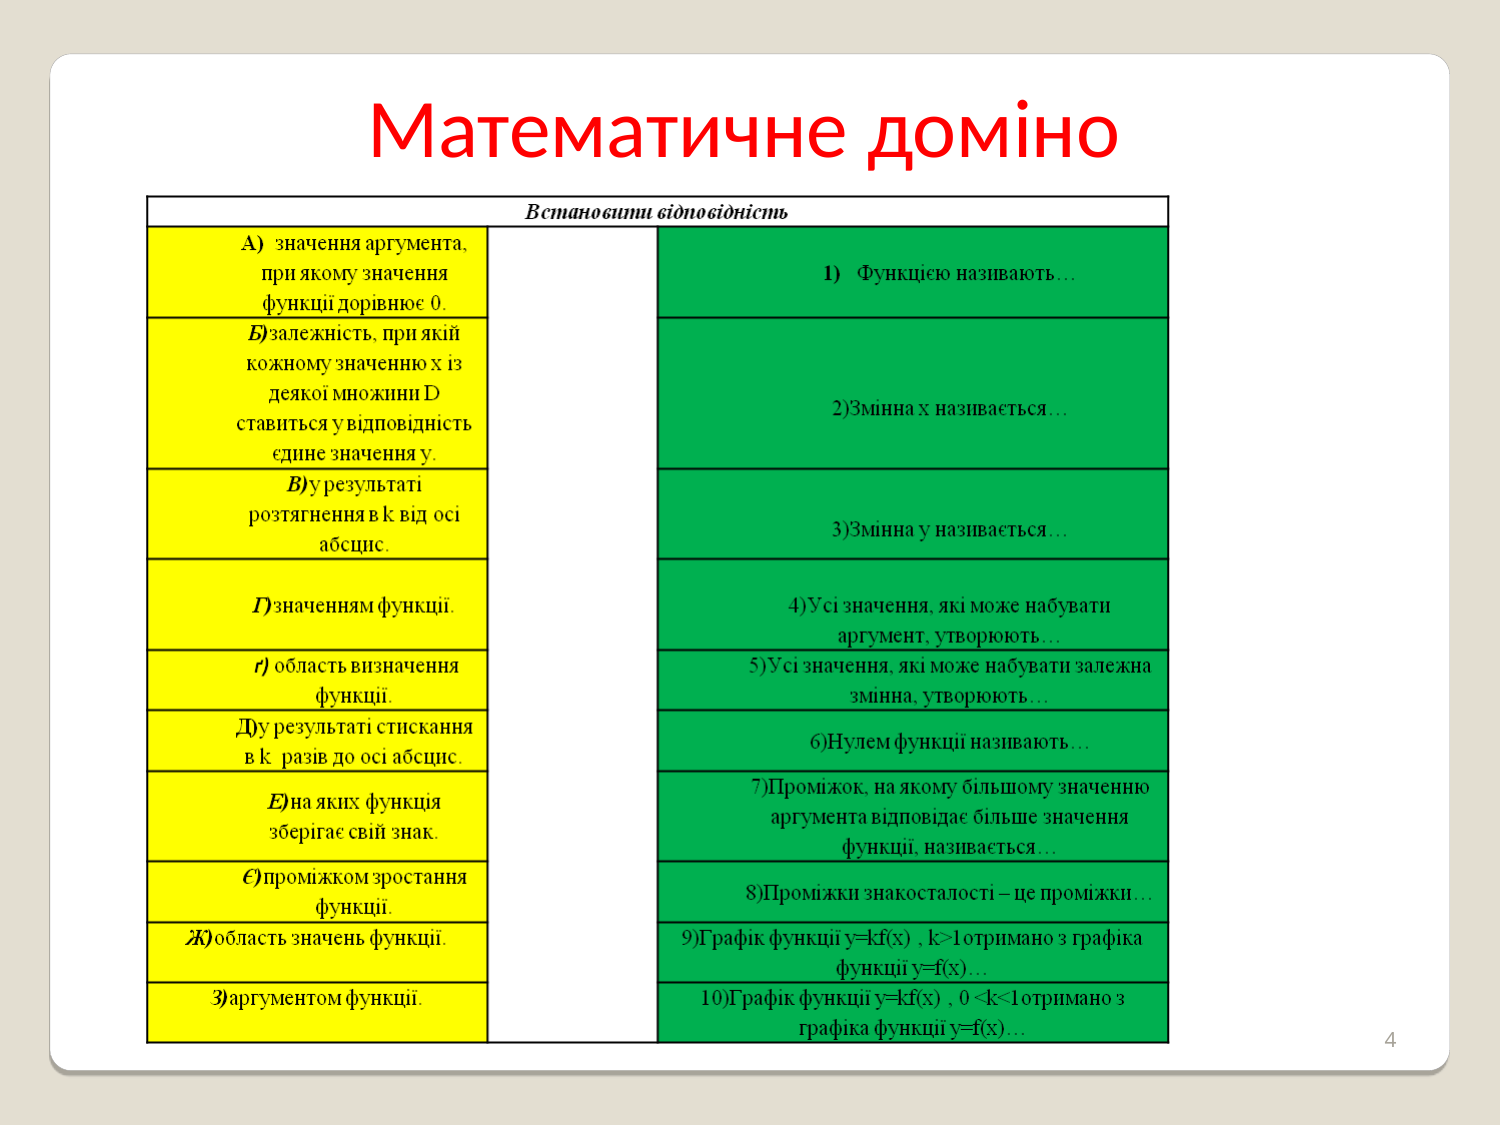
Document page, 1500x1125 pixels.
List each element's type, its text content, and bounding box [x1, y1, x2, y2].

text_box Математичне доміно [171, 66, 1317, 183]
text_box [1369, 1002, 1445, 1063]
picture [135, 184, 1180, 1055]
